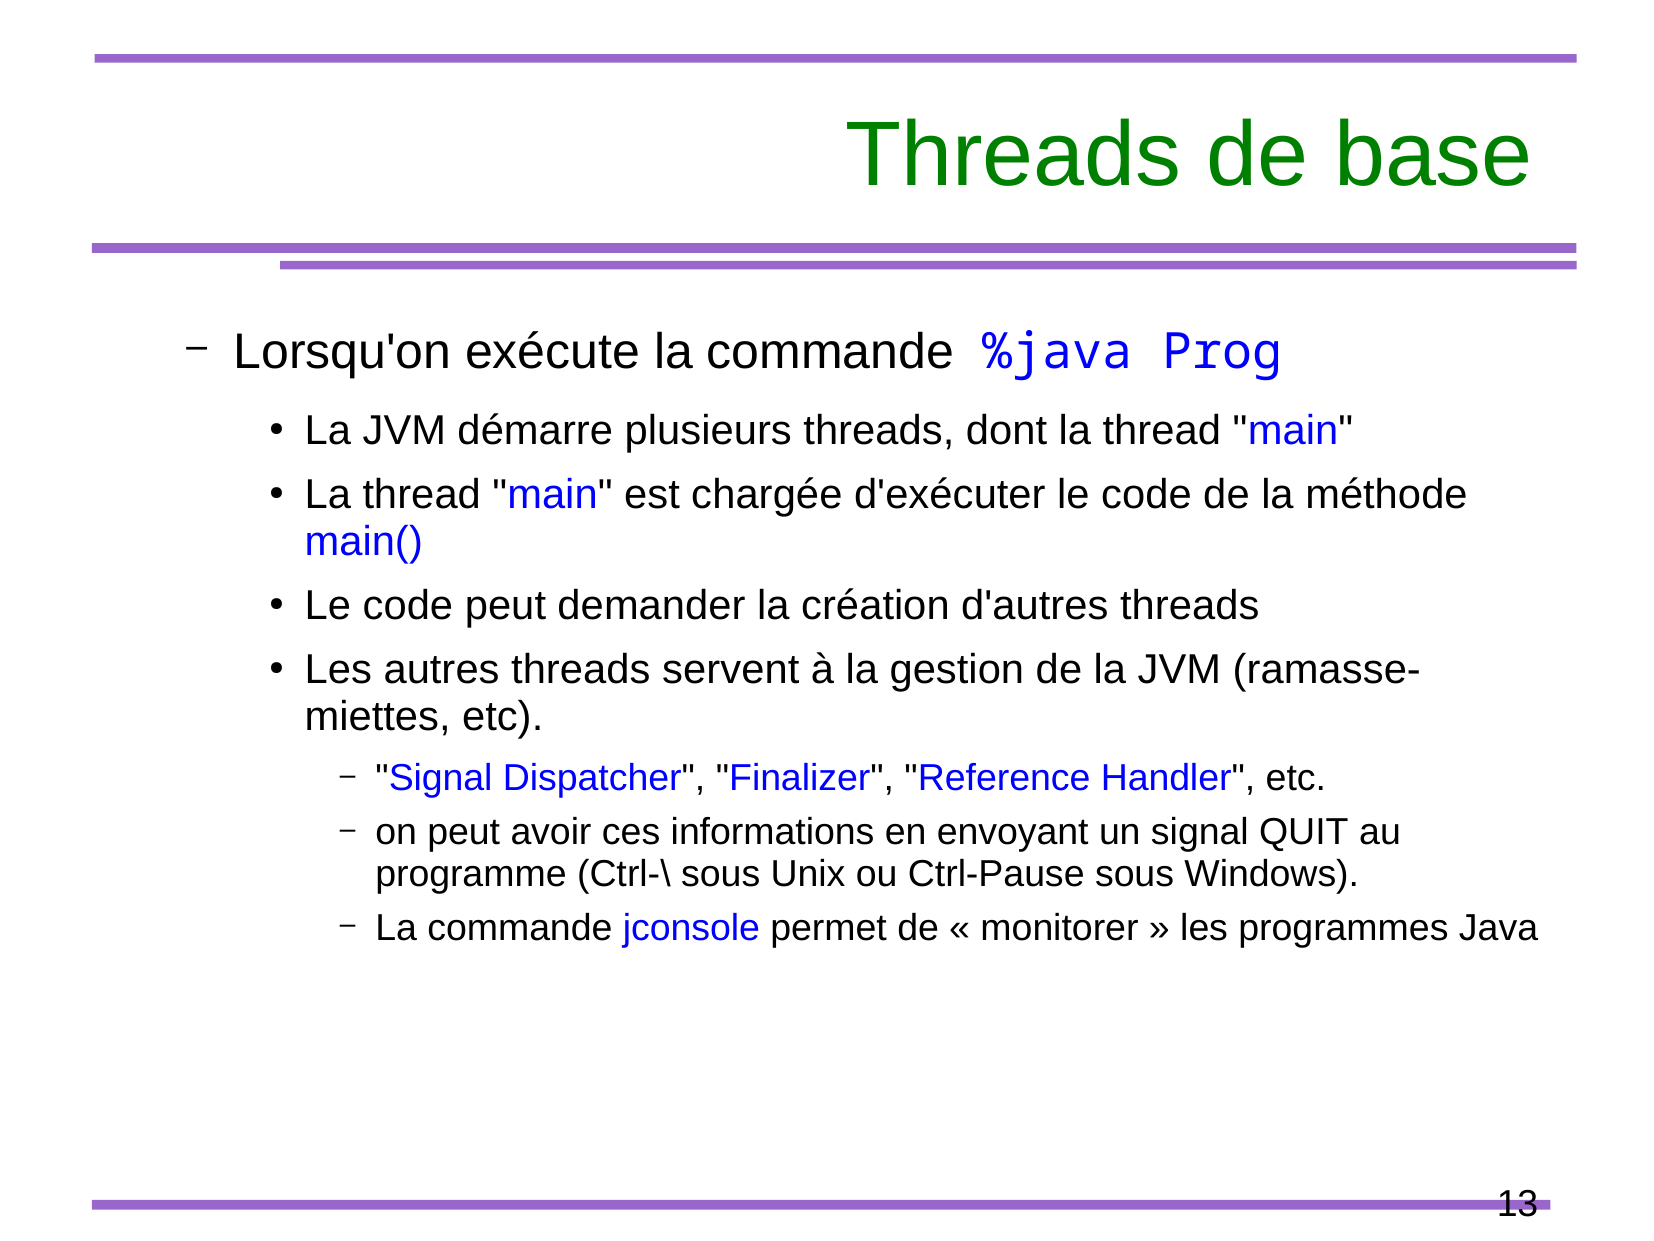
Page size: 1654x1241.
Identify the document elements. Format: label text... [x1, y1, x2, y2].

title Threads de base [121, 49, 1534, 257]
list Lorsqu'on exécute la commande %java Prog La JVM démarre plusieurs threads, dont la thread "main" La thread "main" est chargée d'exécuter le code de la méthode main() Le code peut demander la création d'autres threads Les autres threads servent à la gestion de la JVM (ramasse-miettes, etc). "Signal Dispatcher", "Finalizer", "Reference Handler", etc. on peut avoir ces informations en envoyant un signal QUIT au programme (Ctrl-\ sous Unix ou Ctrl-Pause sous Windows). La commande jconsole permet de « monitorer » les programmes Java [92, 315, 1563, 1163]
